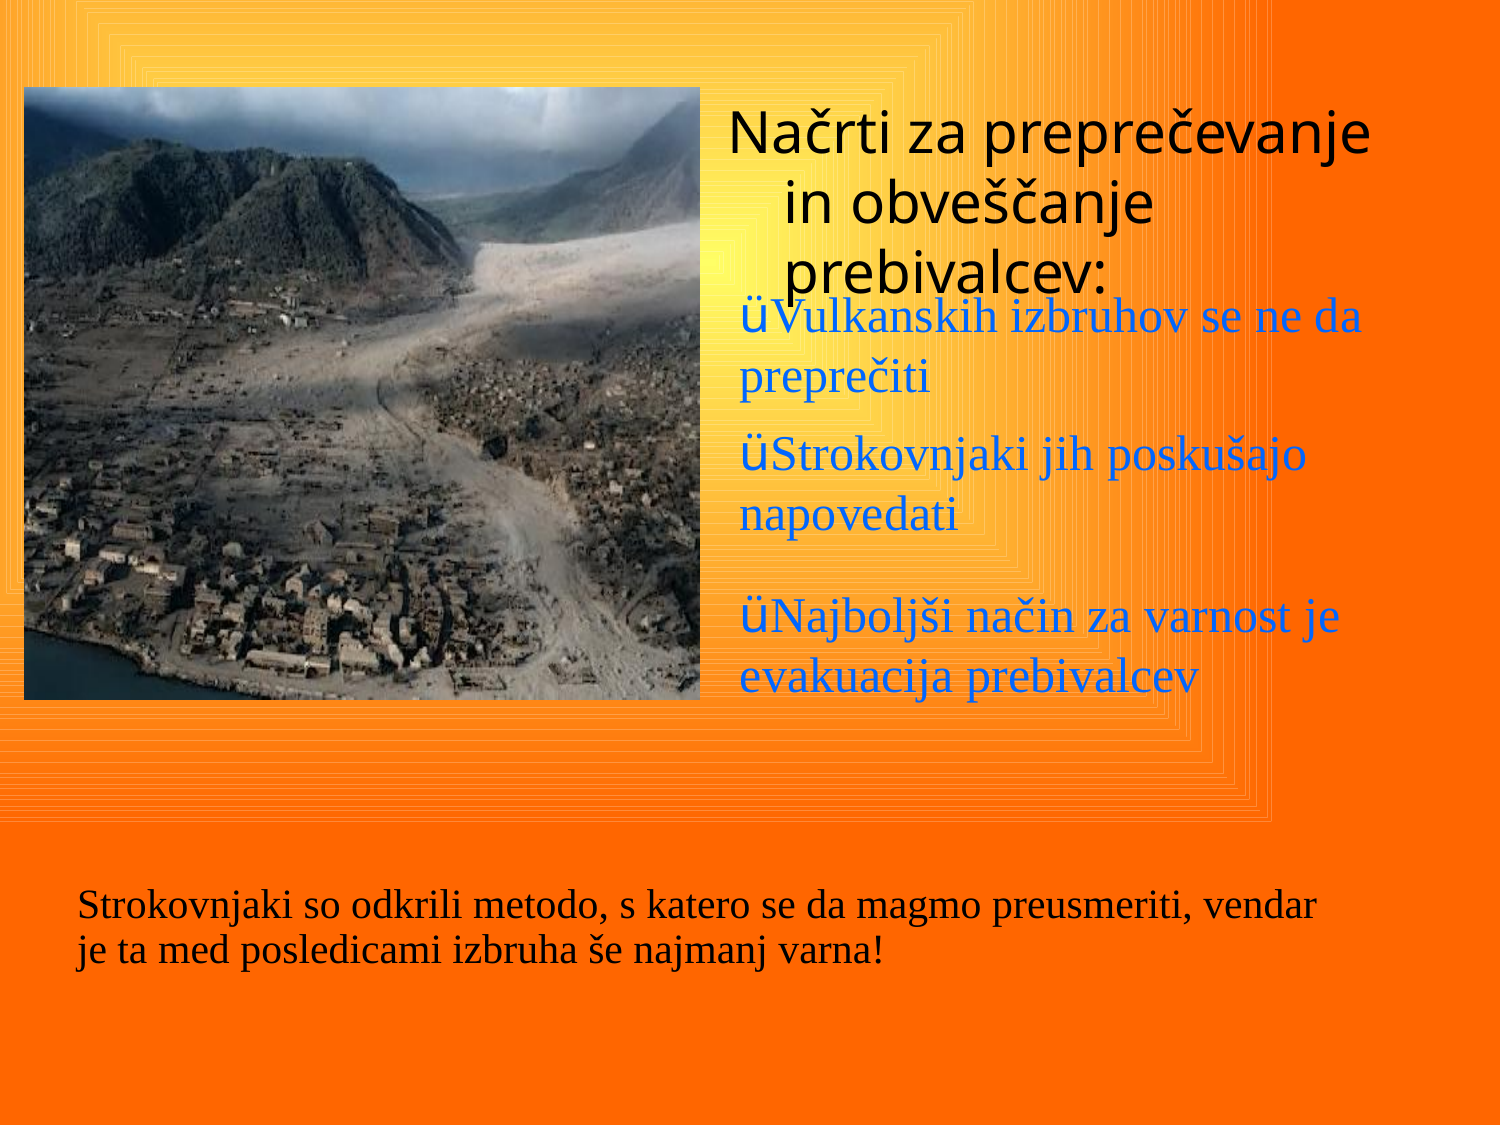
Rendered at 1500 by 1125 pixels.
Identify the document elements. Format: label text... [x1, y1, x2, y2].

text_box üStrokovnjaki jih poskušajo napovedati [725, 412, 1363, 575]
list Načrti za preprečevanje in obveščanje prebivalcev: [712, 87, 1450, 400]
picture [24, 87, 700, 700]
text_box Strokovnjaki so odkrili metodo, s katero se da magmo preusmeriti, vendar je ta med posledicami izbruha še najmanj varna! [62, 875, 1338, 1065]
text_box üVulkanskih izbruhov se ne da preprečiti [724, 275, 1388, 495]
text_box üNajboljši način za varnost je evakuacija prebivalcev [724, 575, 1400, 795]
